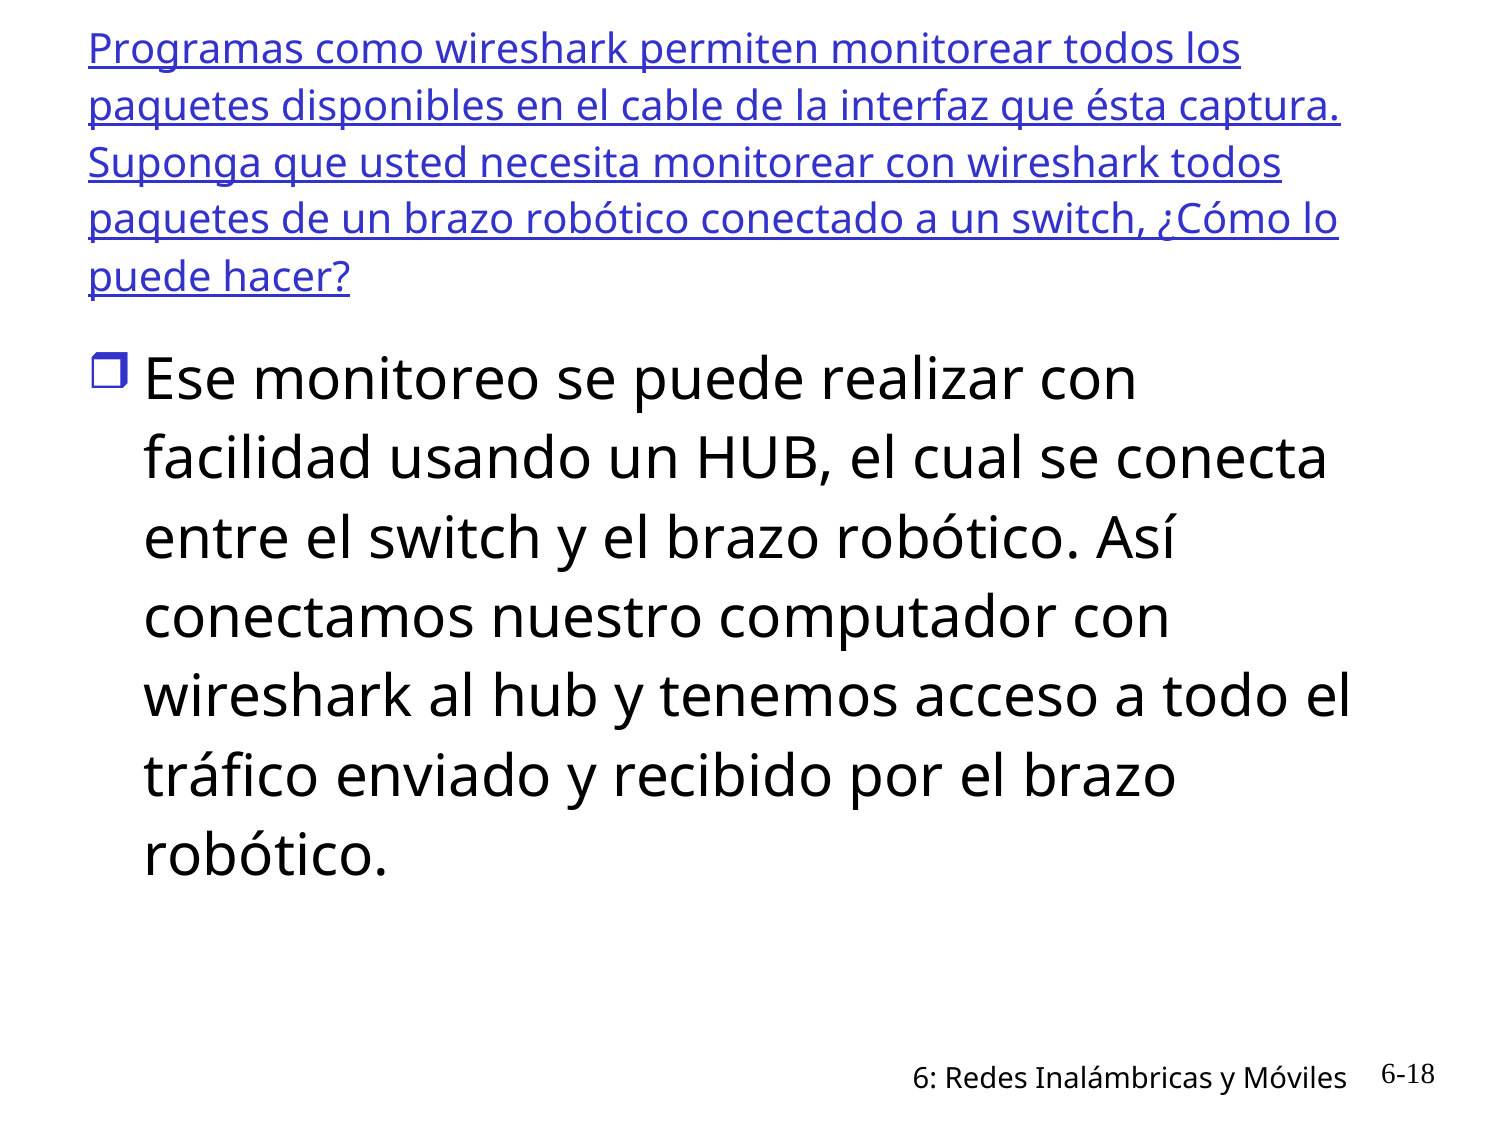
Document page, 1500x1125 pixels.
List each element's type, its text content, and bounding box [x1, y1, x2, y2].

list Ese monitoreo se puede realizar con facilidad usando un HUB, el cual se conecta entre el switch y el brazo robótico. Así conectamos nuestro computador con wireshark al hub y tenemos acceso a todo el tráfico enviado y recibido por el brazo robótico. [87, 337, 1363, 915]
title Programas como wireshark permiten monitorear todos los paquetes disponibles en el cable de la interfaz que ésta captura. Suponga que usted necesita monitorear con wireshark todos paquetes de un brazo robótico conectado a un switch, ¿Cómo lo puede hacer? [87, 38, 1363, 284]
